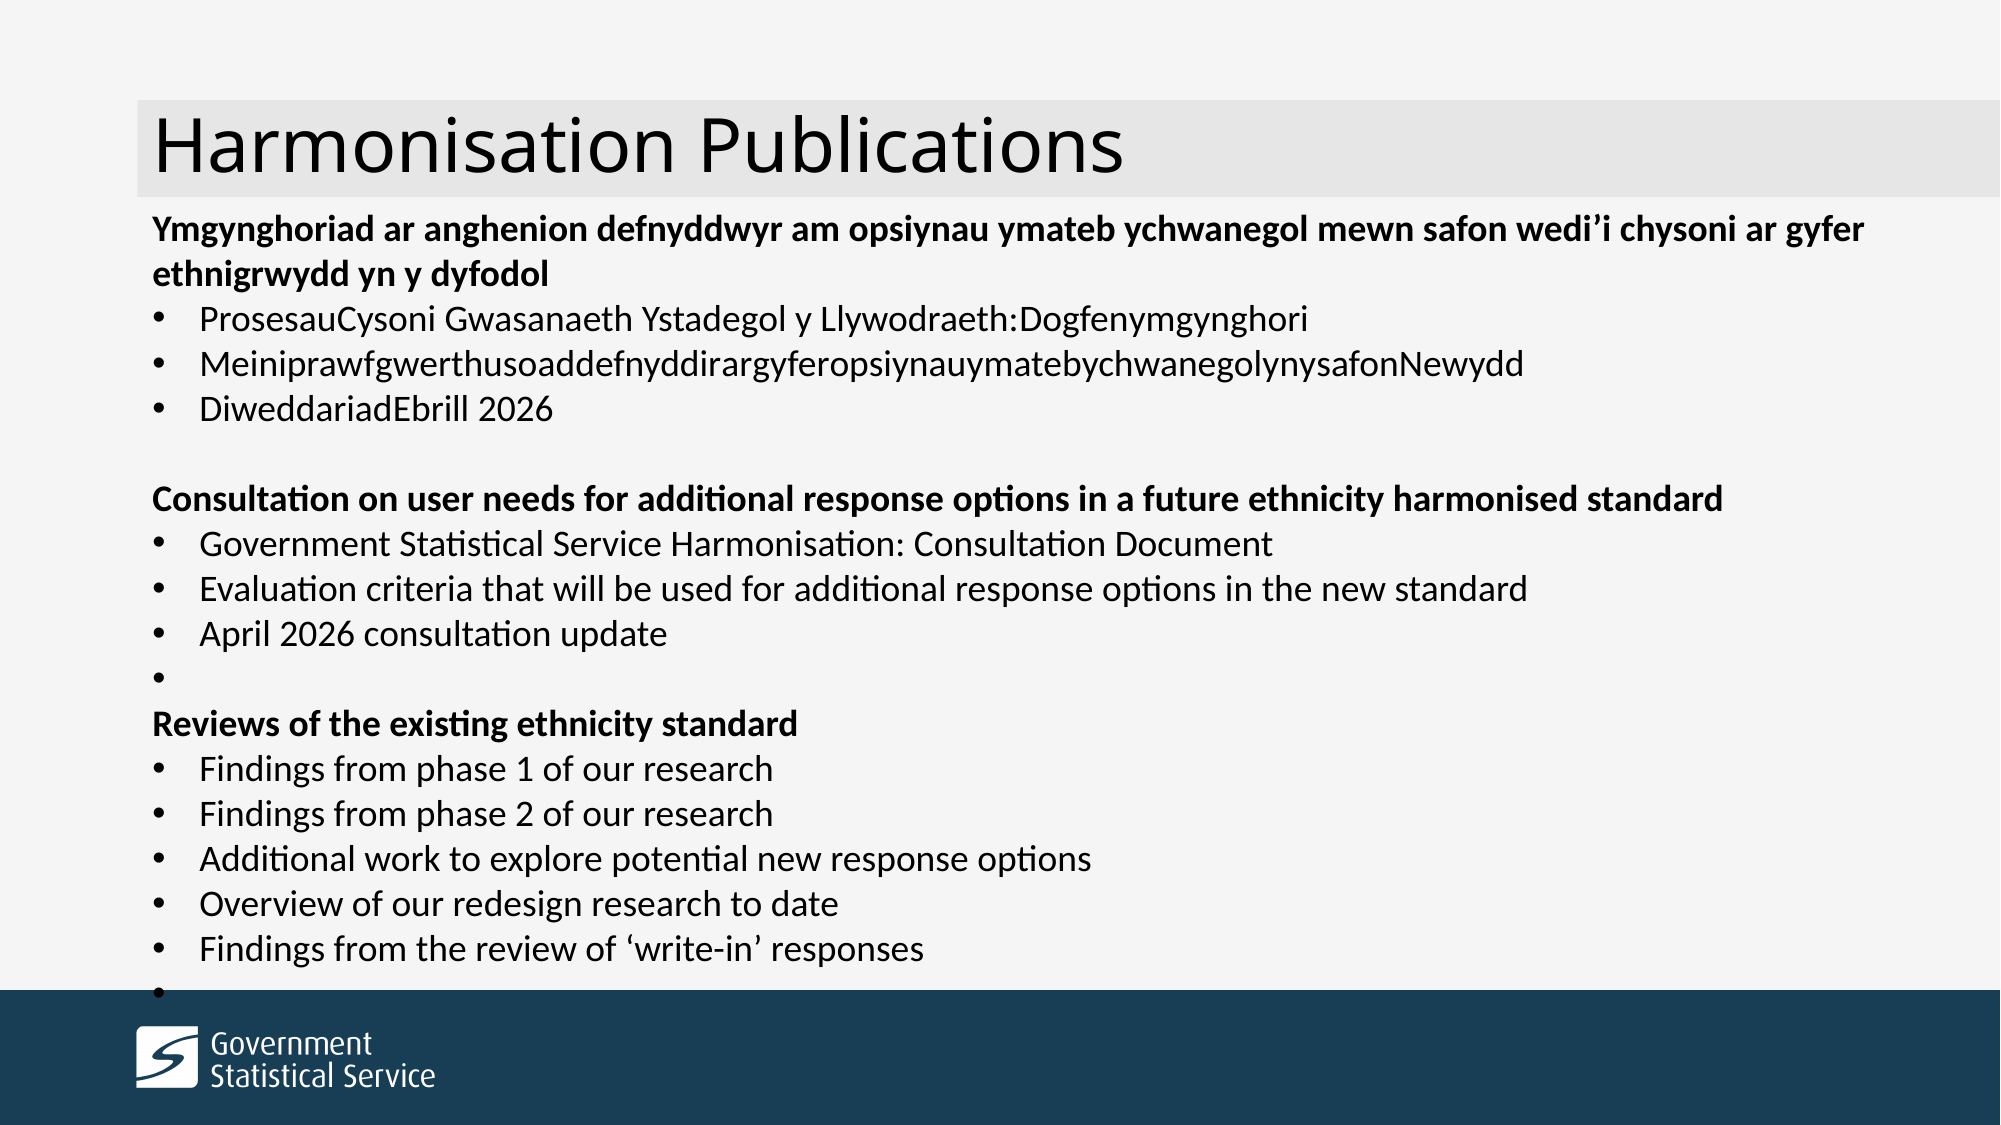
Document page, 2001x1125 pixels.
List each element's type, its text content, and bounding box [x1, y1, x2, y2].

text_box Ymgynghoriad ar anghenion defnyddwyr am opsiynau ymateb ychwanegol mewn safon wedi’i chysoni ar gyfer ethnigrwydd yn y dyfodol Prosesau Cysoni Gwasanaeth Ystadegol y Llywodraeth: Dogfen ymgynghori Meini prawf gwerthuso a ddefnyddir ar gyfer opsiynau ymateb ychwanegol yn y safon Newydd Diweddariad Ebrill 2026 Consultation on user needs for additional response options in a future ethnicity harmonised standard Government Statistical Service Harmonisation: Consultation Document Evaluation criteria that will be used for additional response options in the new standard April 2026 consultation update Reviews of the existing ethnicity standard Findings from phase 1 of our research Findings from phase 2 of our research Additional work to explore potential new response options Overview of our redesign research to date Findings from the review of ‘write-in’ responses [137, 197, 1966, 1030]
title Harmonisation Publications [137, 100, 2000, 197]
